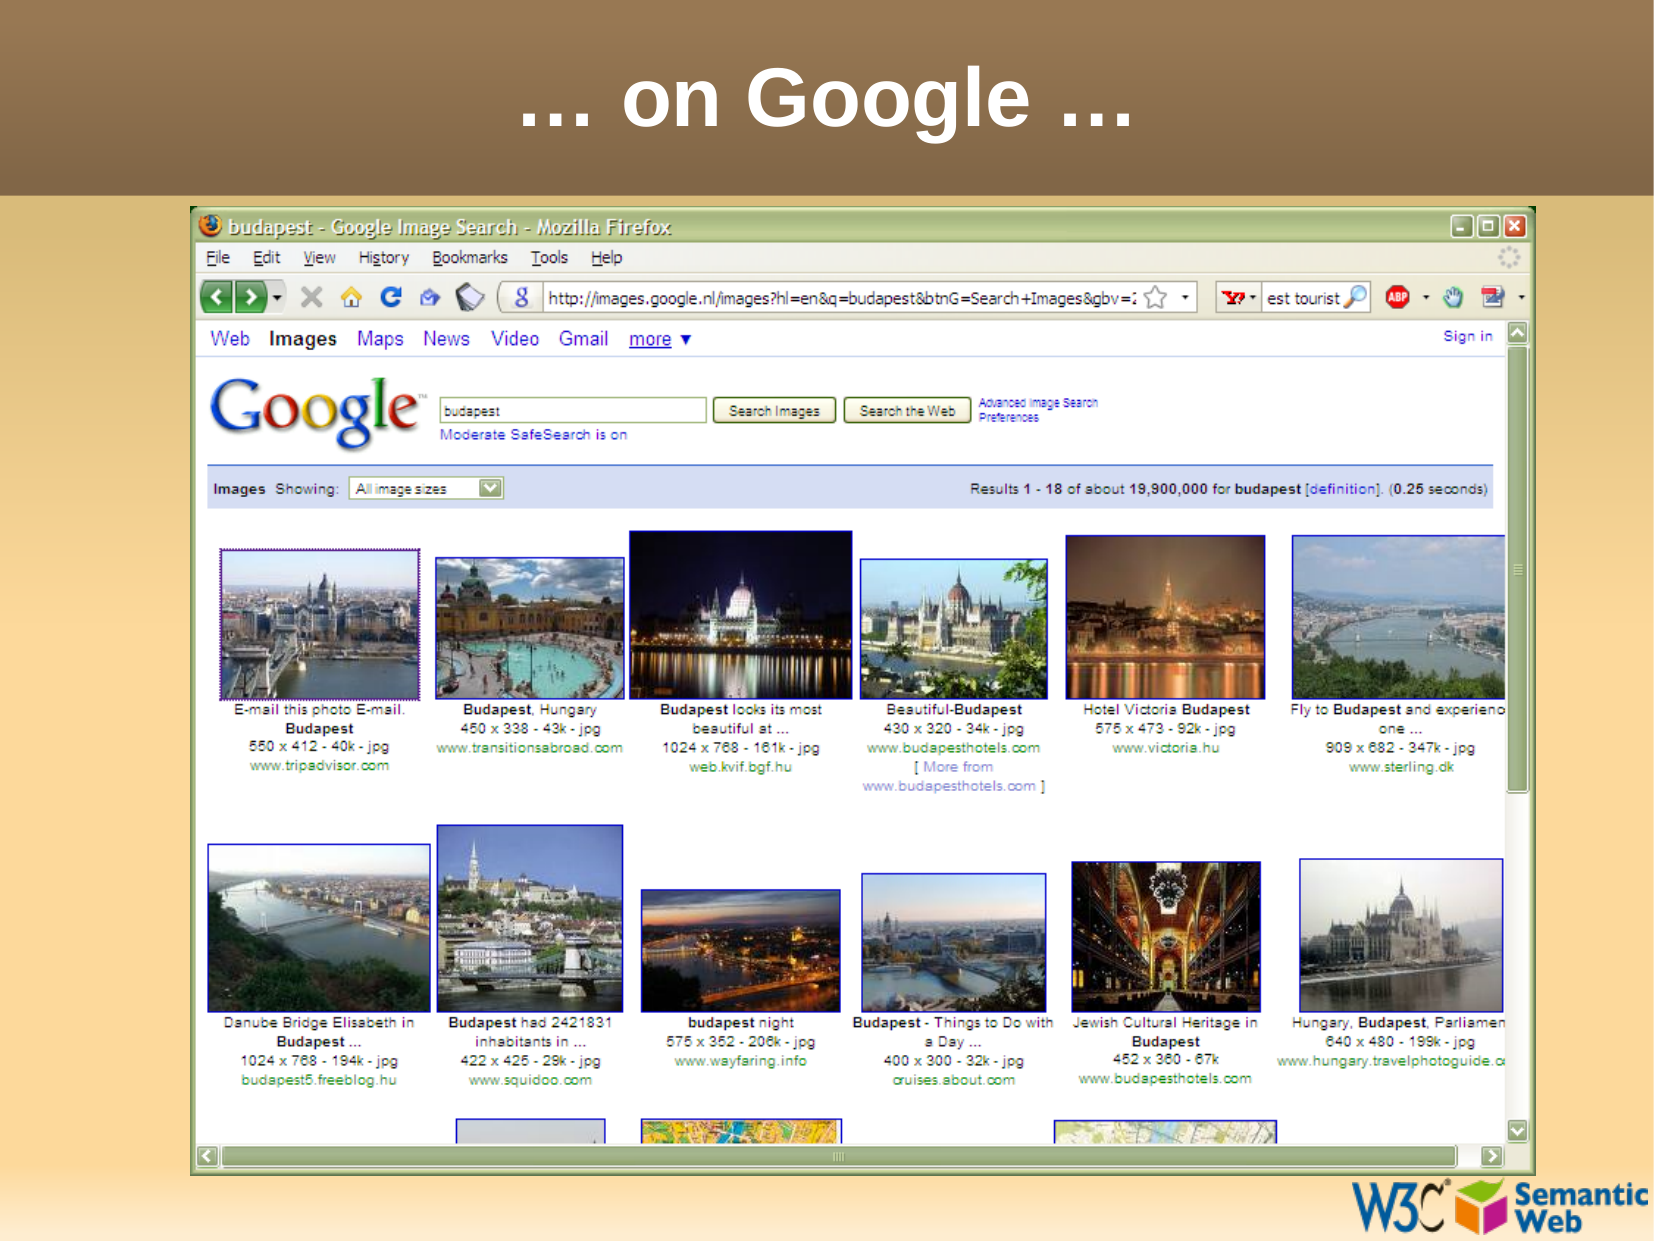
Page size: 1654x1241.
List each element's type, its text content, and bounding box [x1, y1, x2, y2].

picture [0, 196, 1654, 1241]
title … on Google … [0, 0, 1654, 196]
